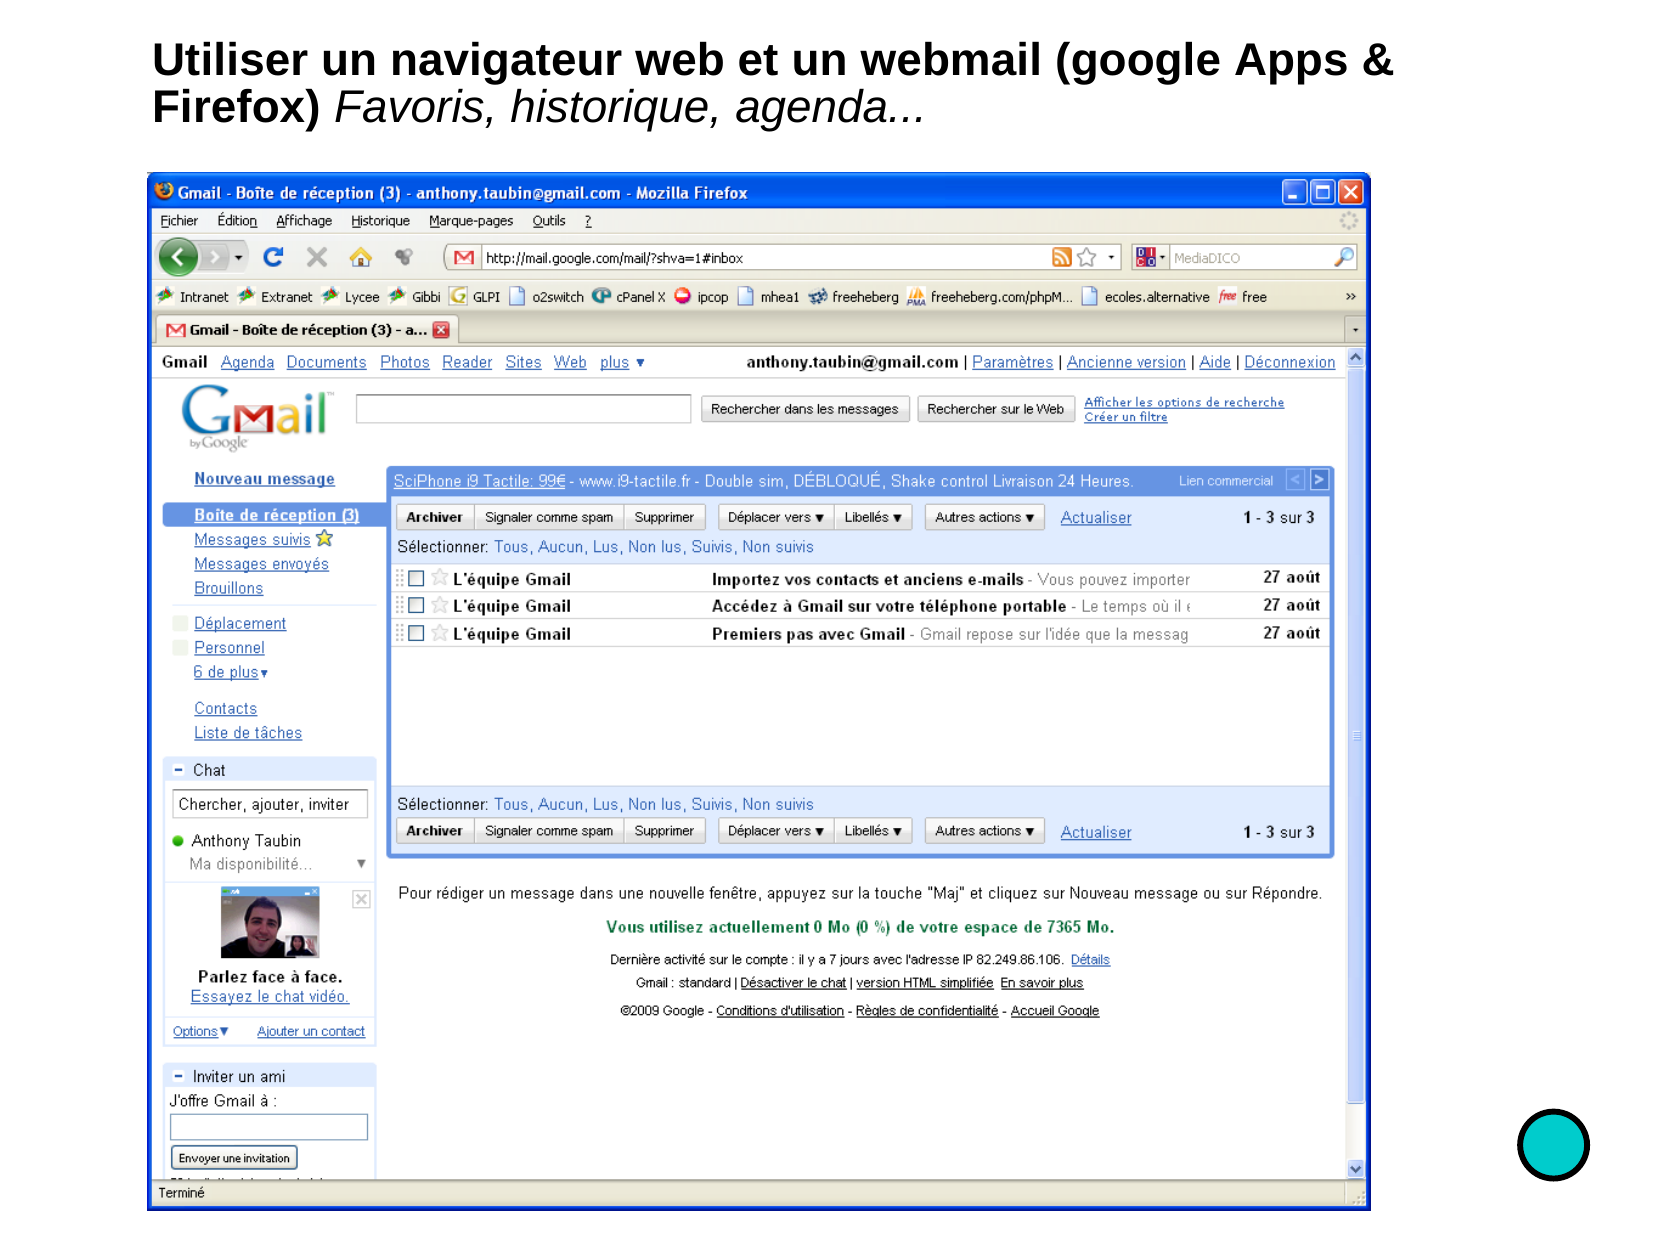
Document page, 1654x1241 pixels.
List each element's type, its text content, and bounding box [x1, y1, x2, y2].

picture [147, 172, 1371, 1211]
text_box Utiliser un navigateur web et un webmail (google Apps & Firefox) Favoris, historique, agenda... [152, 37, 1427, 133]
text_box [1520, 1111, 1588, 1179]
